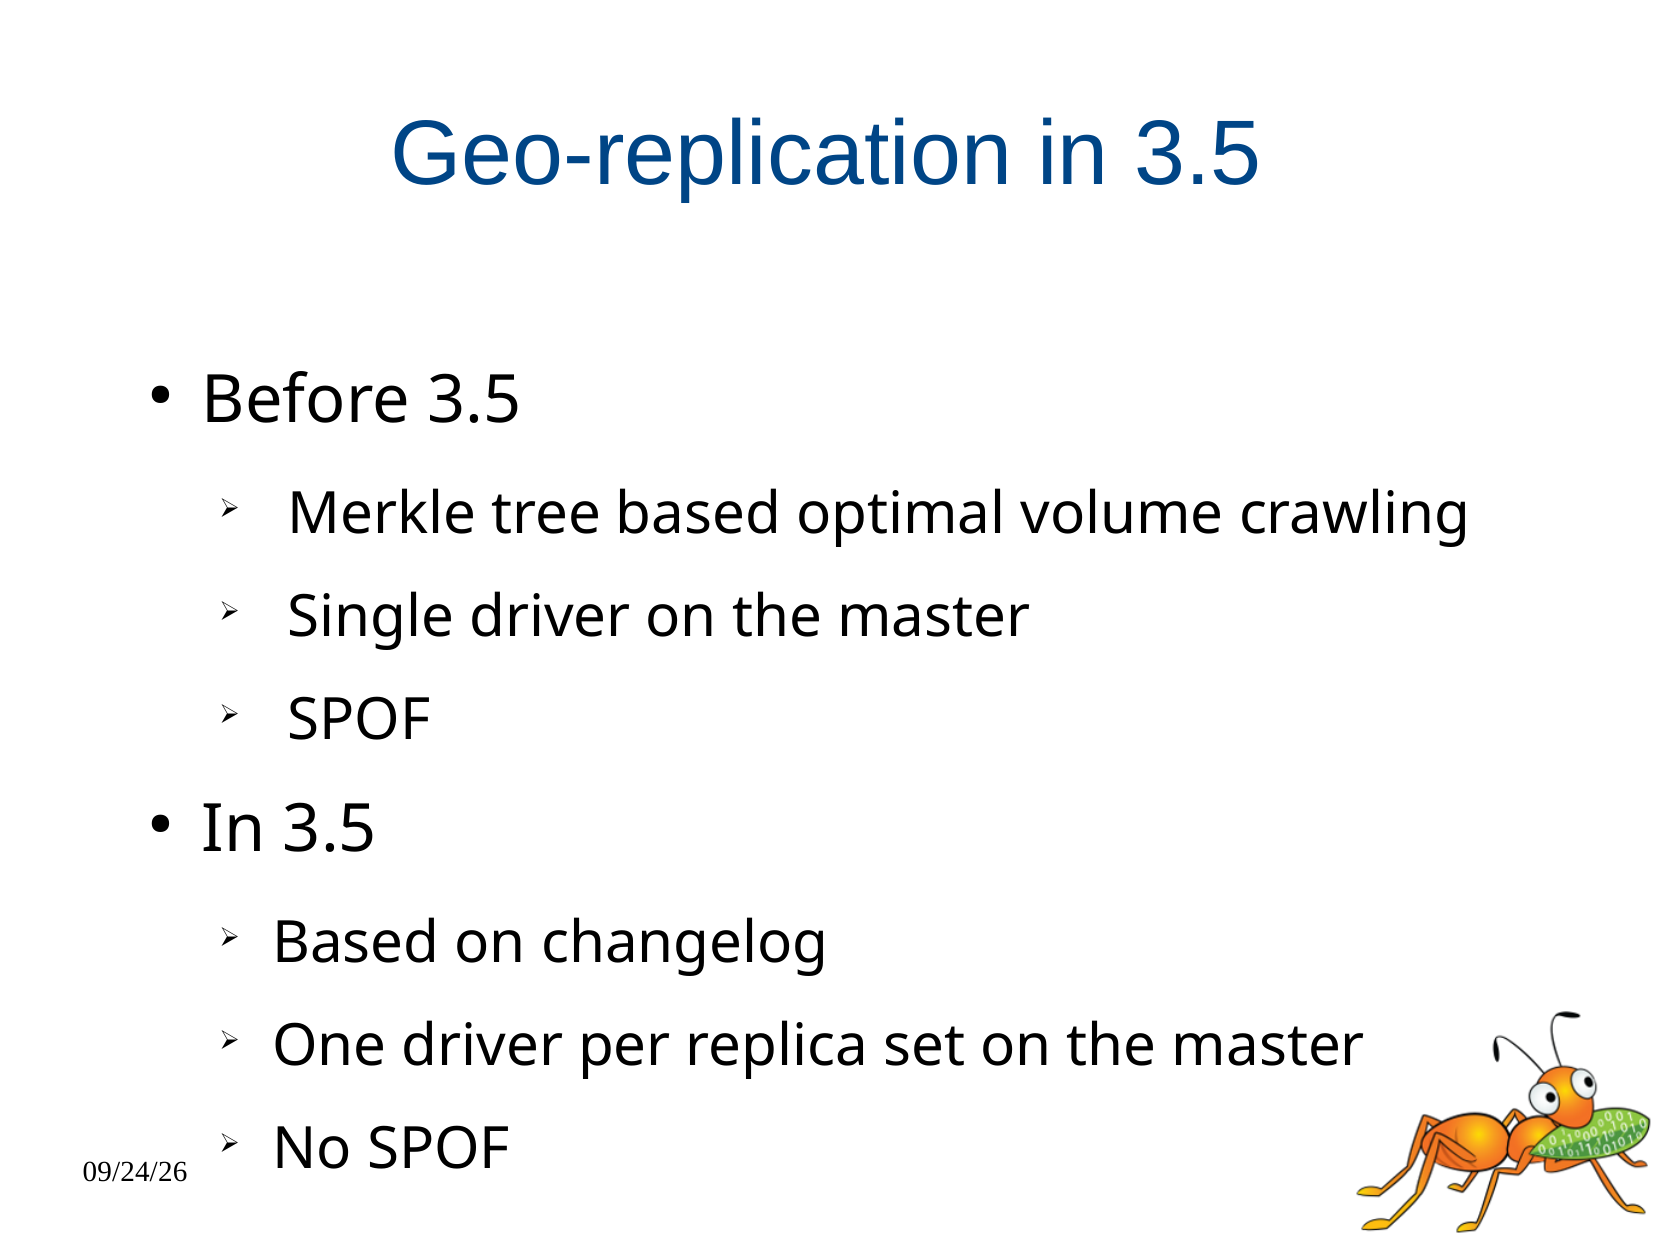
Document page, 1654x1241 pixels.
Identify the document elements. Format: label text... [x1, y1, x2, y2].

list Before 3.5 Merkle tree based optimal volume crawling Single driver on the master SPOF In 3.5 Based on changelog One driver per replica set on the master No SPOF [130, 253, 1619, 1079]
picture [1353, 1009, 1654, 1235]
title Geo-replication in 3.5 [82, 49, 1571, 257]
